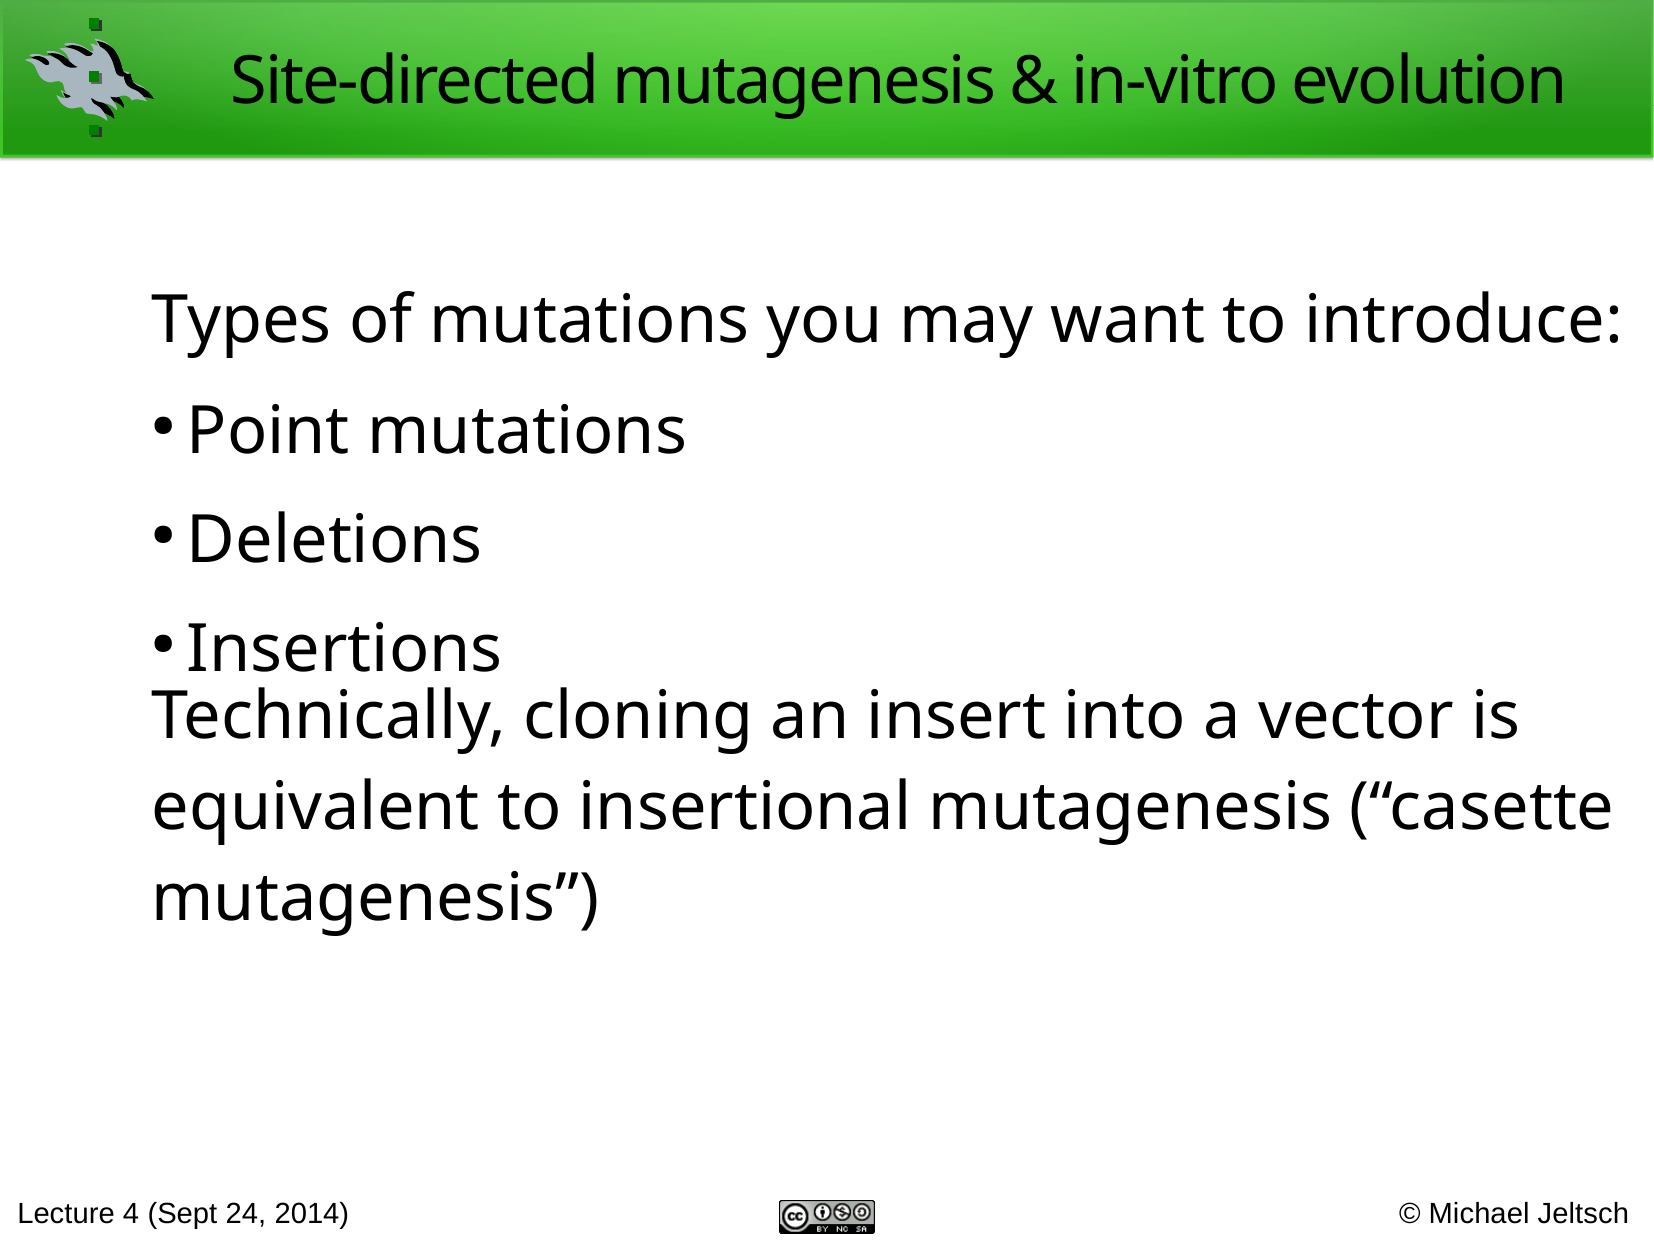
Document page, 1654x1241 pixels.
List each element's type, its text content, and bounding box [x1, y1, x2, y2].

text_box Point mutations Deletions Insertions [136, 375, 1487, 626]
text_box Technically, cloning an insert into a vector is equivalent to insertional mutagenesis (“casette mutagenesis”) [136, 659, 1512, 875]
text_box Types of mutations you may want to introduce: [136, 263, 1516, 346]
picture [779, 1200, 875, 1234]
title Site-directed mutagenesis & in-vitro evolution [171, 32, 1627, 123]
